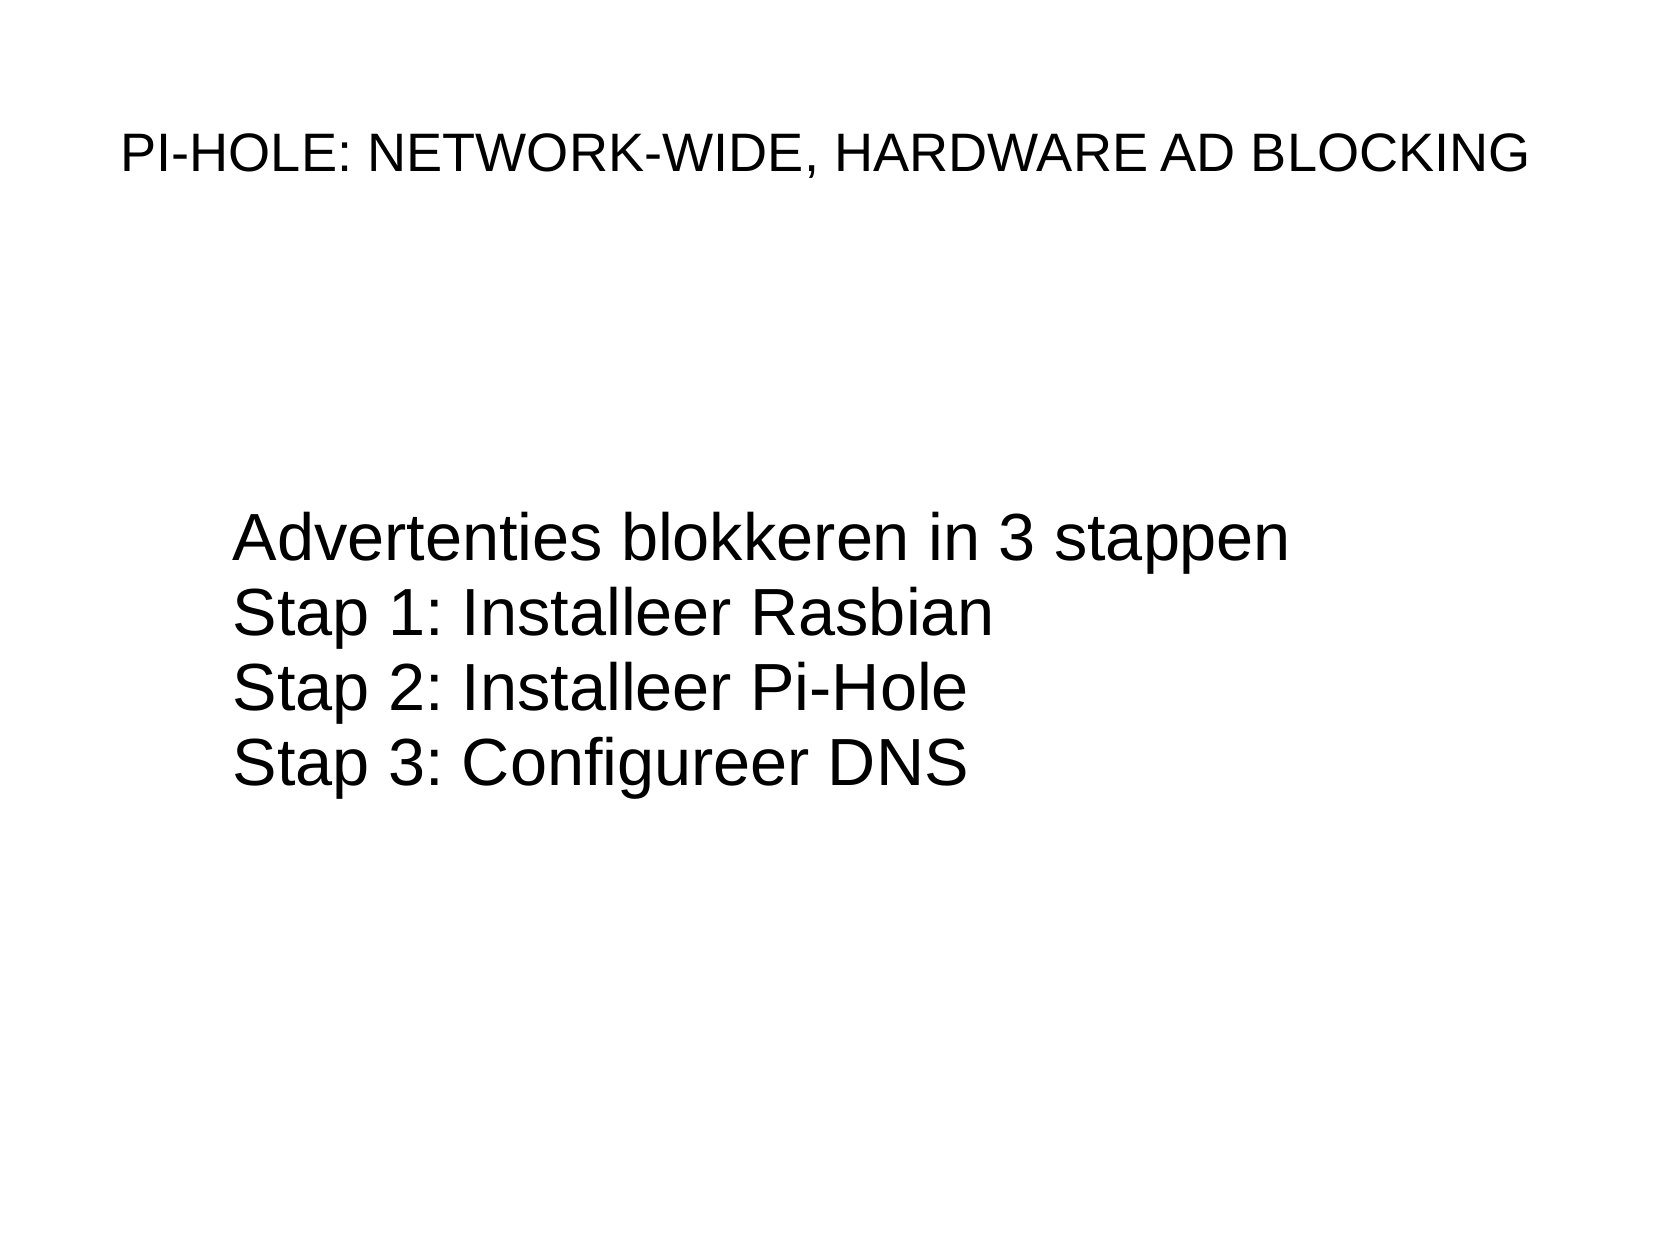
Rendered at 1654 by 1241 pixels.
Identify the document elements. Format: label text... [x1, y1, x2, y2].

title PI-HOLE: NETWORK-WIDE, HARDWARE AD BLOCKING [82, 49, 1571, 257]
subtitle Advertenties blokkeren in 3 stappen Stap 1: Installeer Rasbian Stap 2: Installeer Pi-Hole Stap 3: Configureer DNS [82, 290, 1571, 1010]
